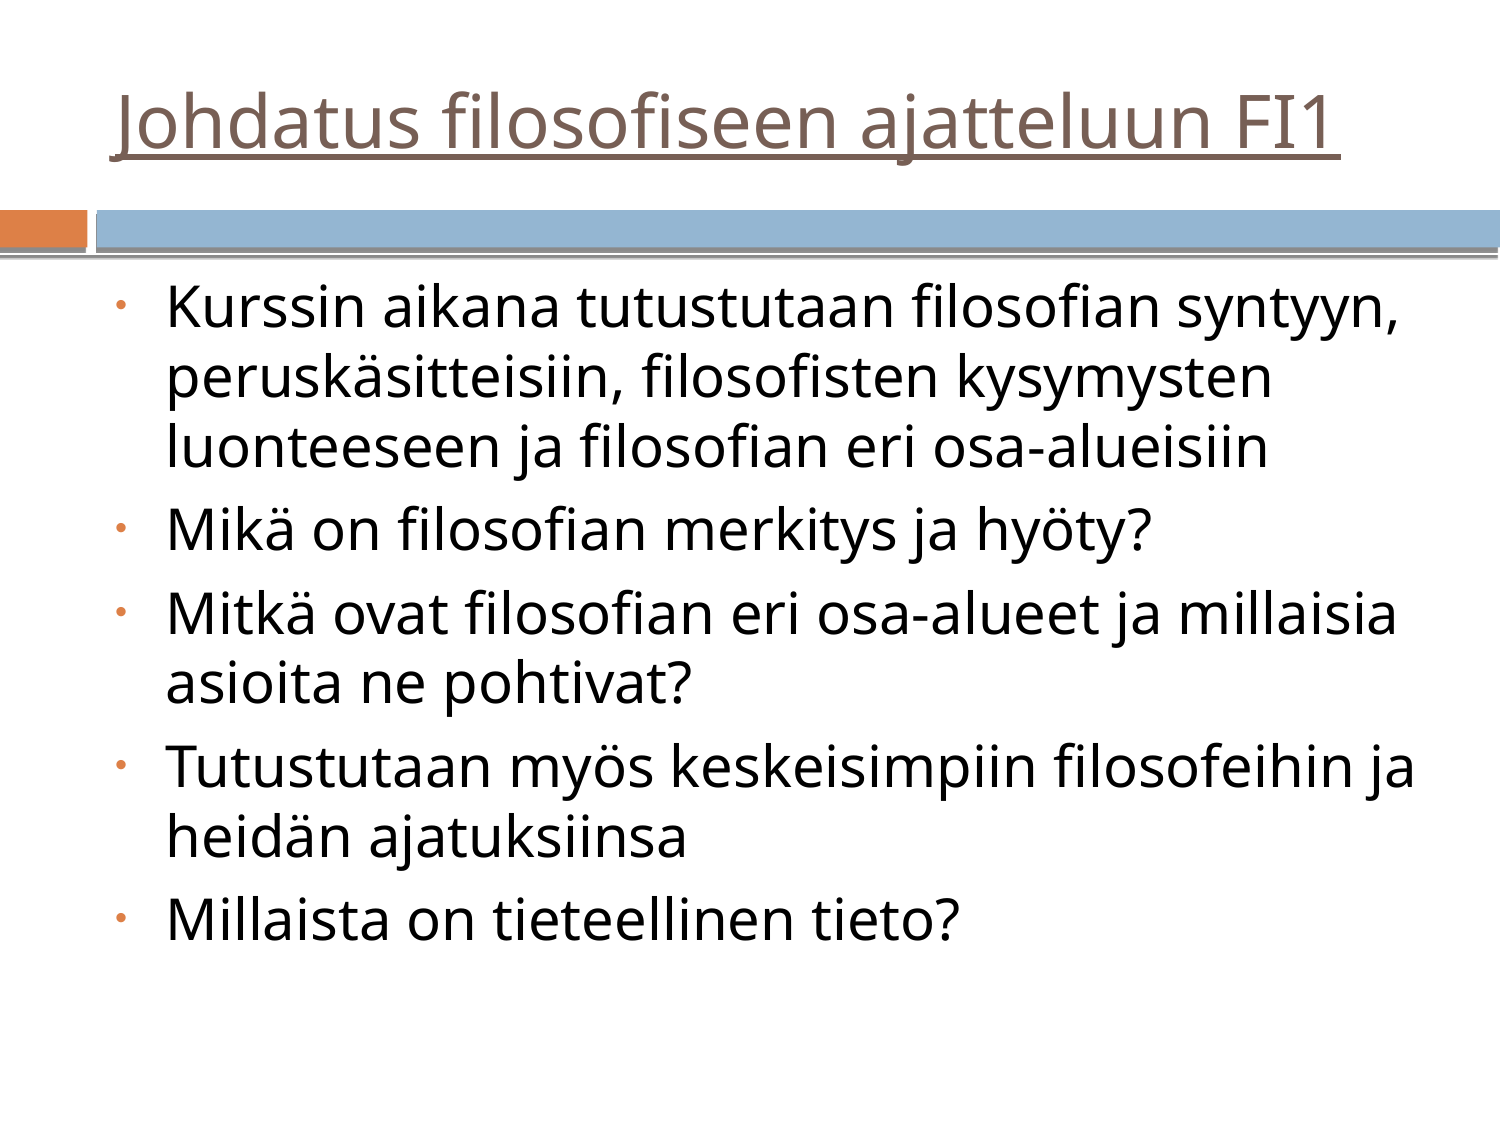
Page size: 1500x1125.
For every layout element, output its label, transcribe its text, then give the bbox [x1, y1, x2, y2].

title Johdatus filosofiseen ajatteluun FI1 [100, 37, 1438, 200]
list Kurssin aikana tutustutaan filosofian syntyyn, peruskäsitteisiin, filosofisten kysymysten luonteeseen ja filosofian eri osa-alueisiin Mikä on filosofian merkitys ja hyöty? Mitkä ovat filosofian eri osa-alueet ja millaisia asioita ne pohtivat? Tutustutaan myös keskeisimpiin filosofeihin ja heidän ajatuksiinsa Millaista on tieteellinen tieto? [100, 262, 1438, 1000]
